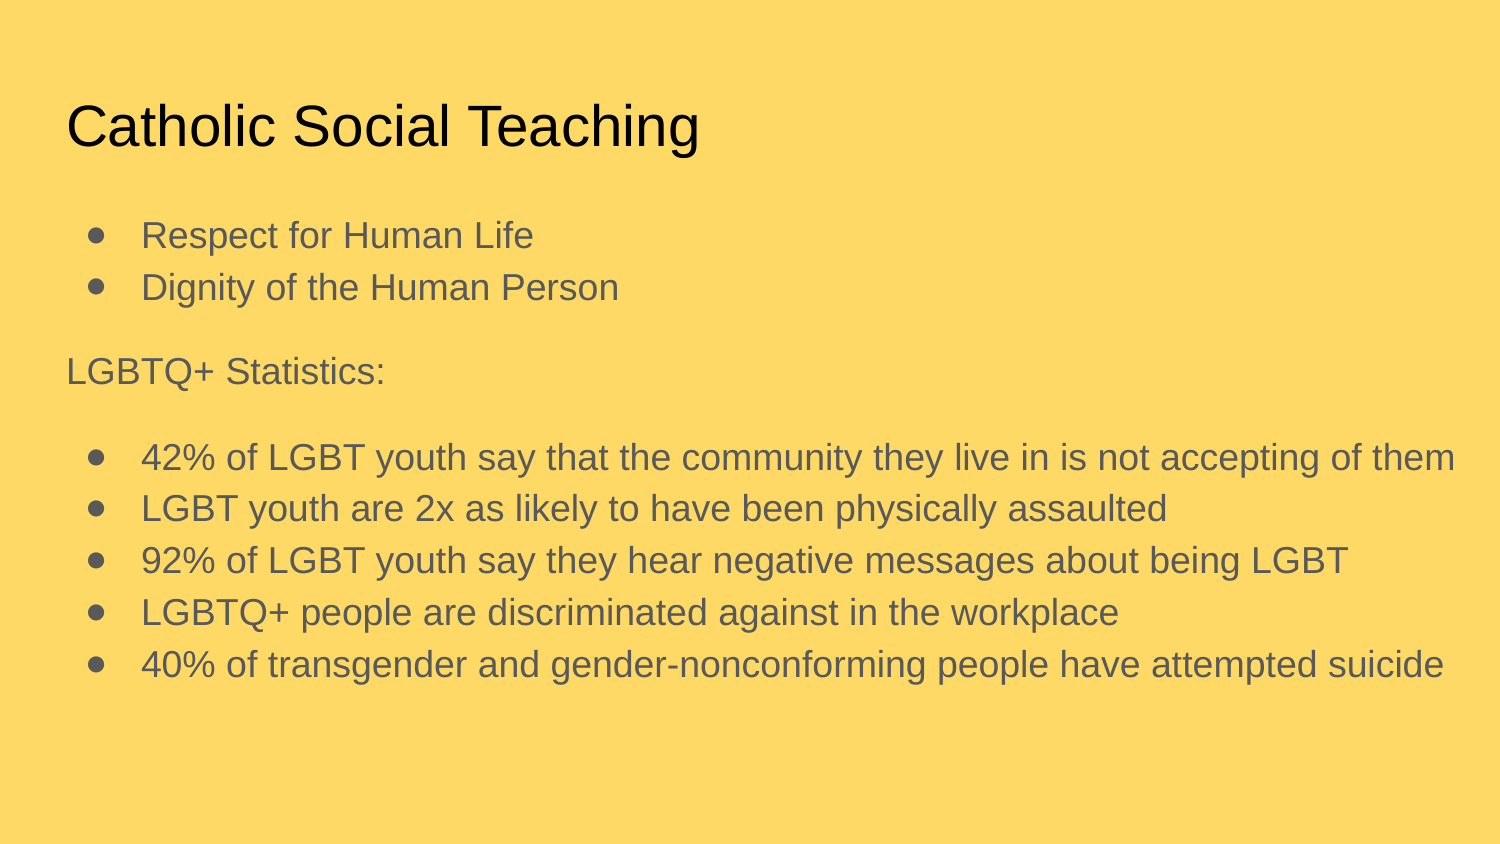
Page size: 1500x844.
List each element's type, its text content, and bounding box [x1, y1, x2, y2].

list Respect for Human Life Dignity of the Human Person LGBTQ+ Statistics: 42% of LGBT youth say that the community they live in is not accepting of them LGBT youth are 2x as likely to have been physically assaulted 92% of LGBT youth say they hear negative messages about being LGBT LGBTQ+ people are discriminated against in the workplace 40% of transgender and gender-nonconforming people have attempted suicide [51, 189, 1500, 788]
title Catholic Social Teaching [51, 72, 1449, 167]
